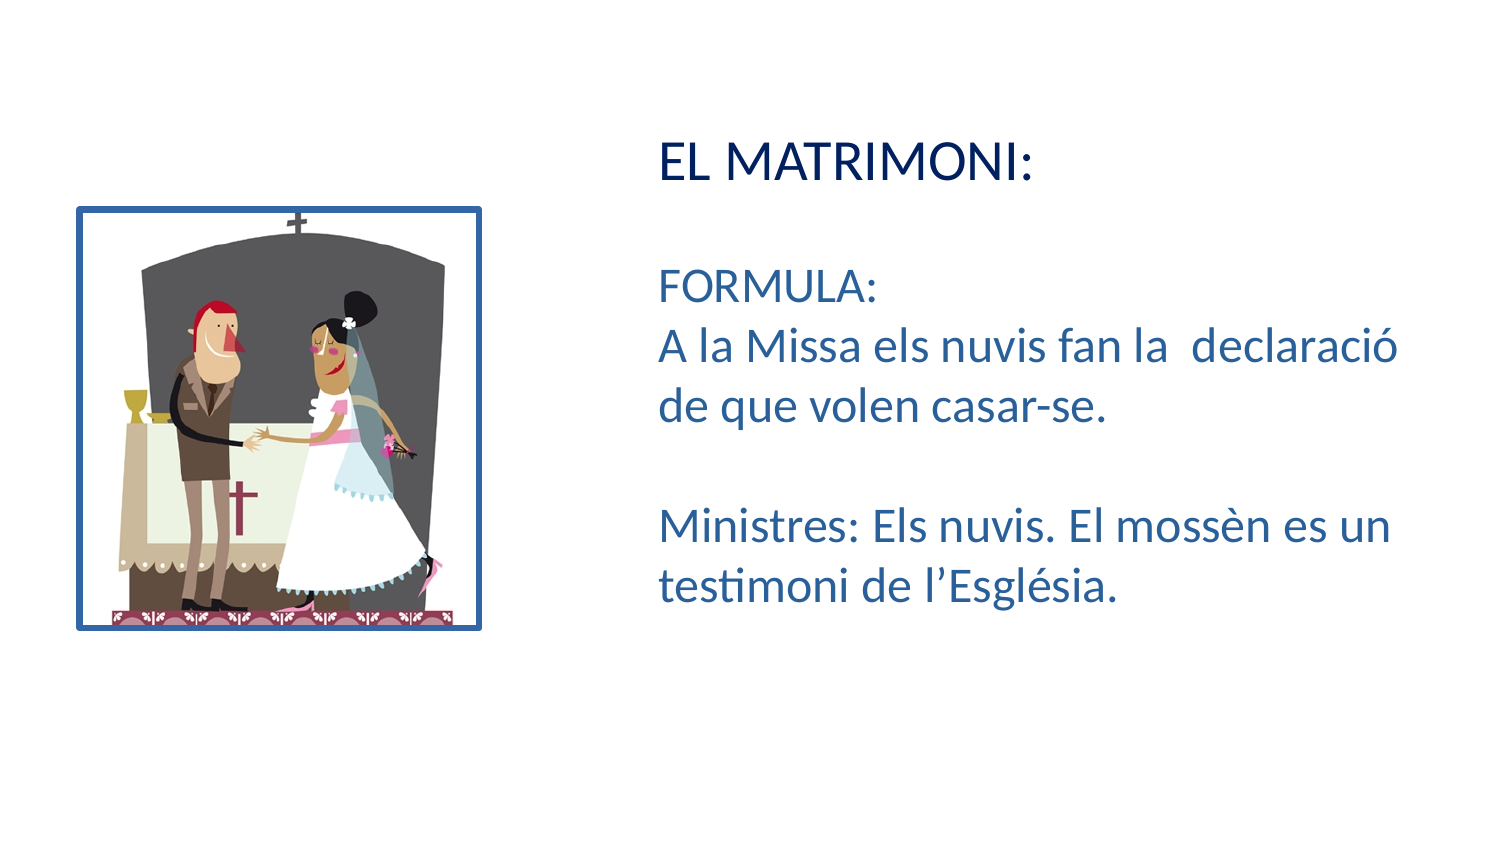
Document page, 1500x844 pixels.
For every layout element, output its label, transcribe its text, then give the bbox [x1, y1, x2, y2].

text_box EL MATRIMONI: FORMULA: A la Missa els nuvis fan la declaració de que volen casar-se. Ministres: Els nuvis. El mossèn es un testimoni de l’Església. [643, 114, 1431, 620]
picture [82, 212, 476, 626]
